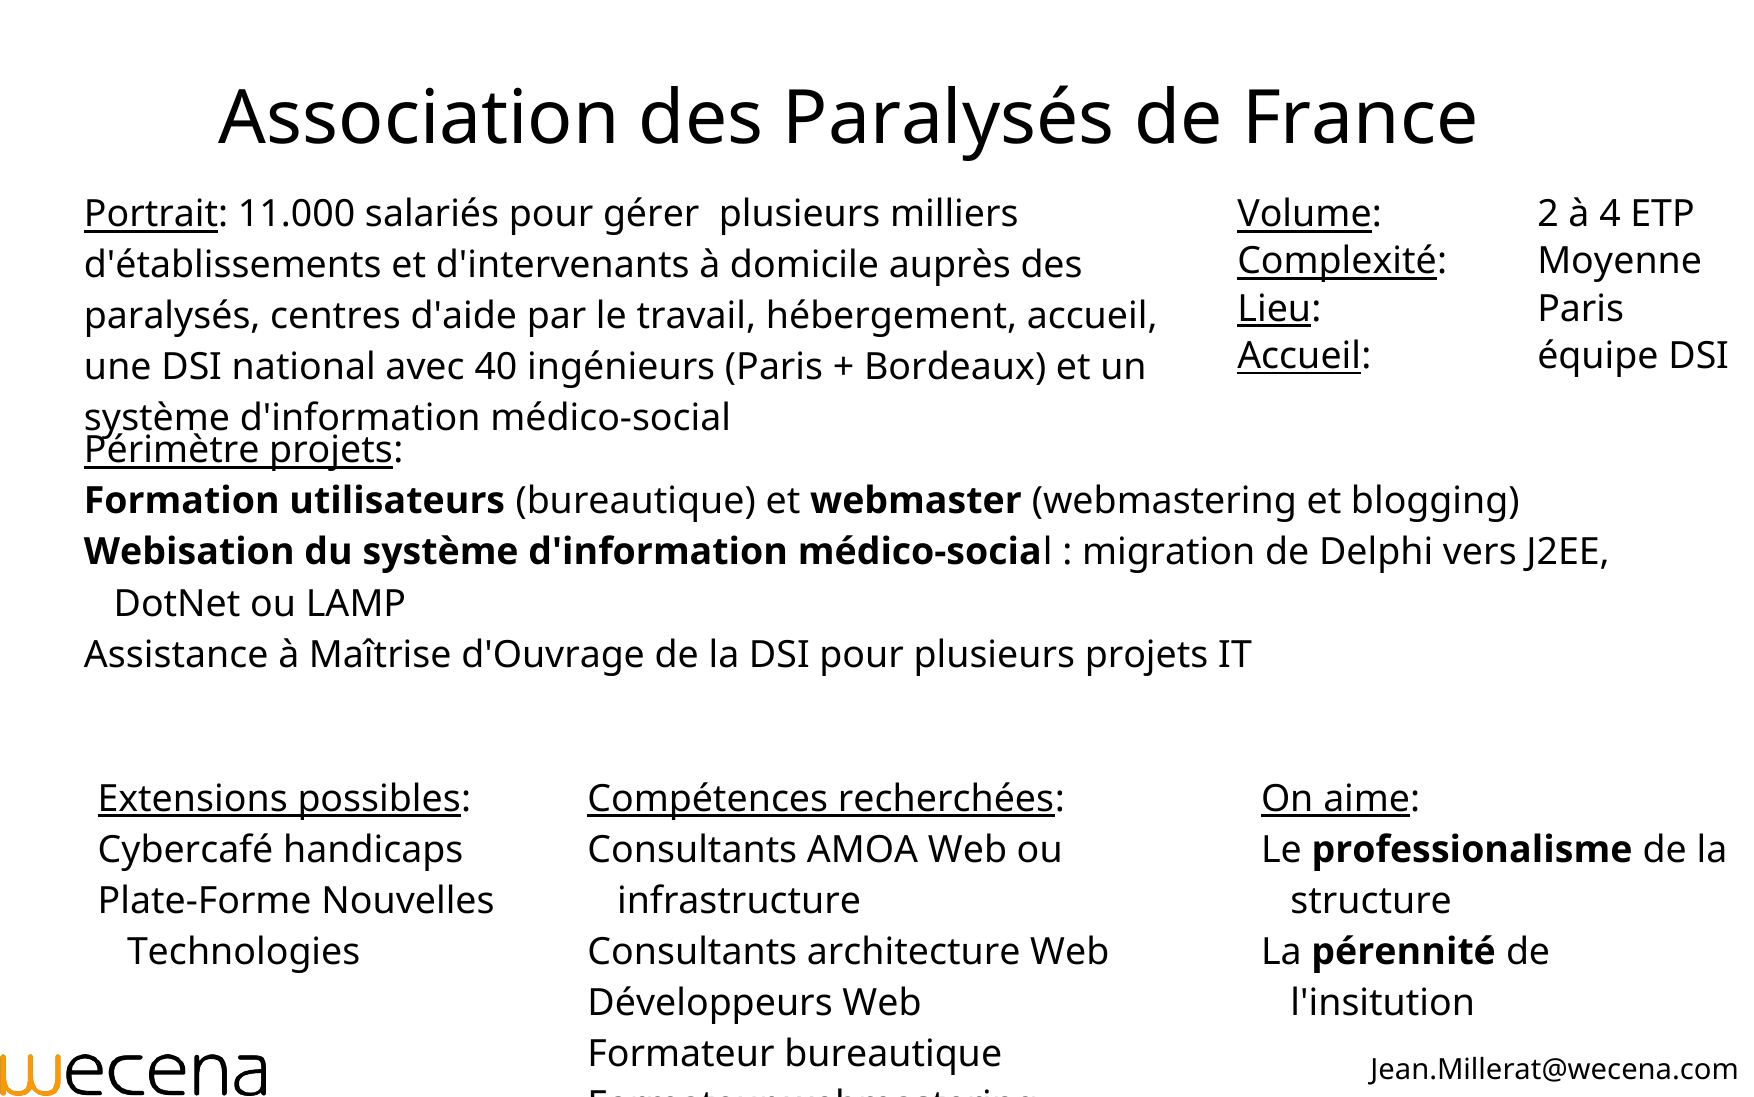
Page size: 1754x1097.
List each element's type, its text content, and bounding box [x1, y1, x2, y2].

text_box Compétences recherchées: Consultants AMOA Web ou infrastructure Consultants architecture Web Développeurs Web Formateur bureautique Formateur webmastering [572, 764, 1149, 1094]
text_box Lieu: Paris [1241, 287, 1629, 321]
title Association des Paralysés de France [103, 51, 1595, 178]
text_box Volume: 2 à 4 ETP [1222, 179, 1707, 239]
text_box Accueil: équipe DSI [1241, 321, 1727, 381]
text_box Extensions possibles: Cybercafé handicaps Plate-Forme Nouvelles Technologies [82, 764, 532, 959]
text_box On aime: Le professionalisme de la structure La pérennité de l'insitution [1246, 764, 1750, 1004]
text_box Portrait: 11.000 salariés pour gérer plusieurs milliers d'établissements et d'intervenants à domicile auprès des paralysés, centres d'aide par le travail, hébergement, accueil, une DSI national avec 40 ingénieurs (Paris + Bordeaux) et un système d'information médico-social [69, 179, 1241, 387]
text_box Périmètre projets: Formation utilisateurs (bureautique) et webmaster (webmastering et blogging) Webisation du système d'information médico-social : migration de Delphi vers J2EE, DotNet ou LAMP Assistance à Maîtrise d'Ouvrage de la DSI pour plusieurs projets IT [69, 415, 1684, 739]
text_box Complexité: Moyenne [1222, 239, 1699, 287]
picture [0, 1054, 266, 1097]
